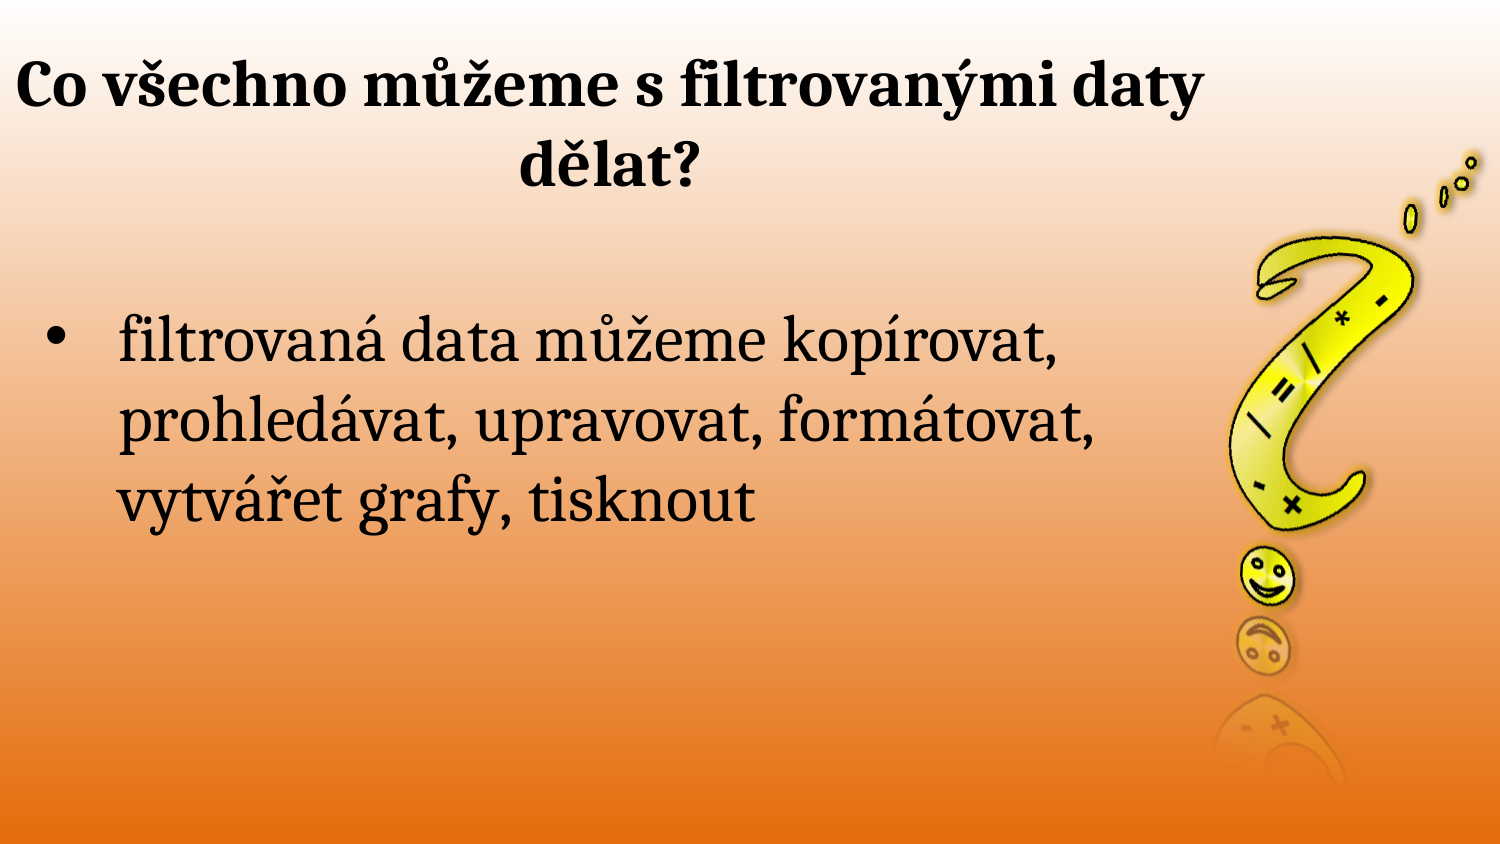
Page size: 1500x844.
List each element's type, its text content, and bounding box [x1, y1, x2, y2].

text_box Co všechno můžeme s filtrovanými daty dělat? [0, 31, 1223, 208]
list filtrovaná data můžeme kopírovat, prohledávat, upravovat, formátovat, vytvářet grafy, tisknout [0, 287, 1351, 844]
picture [1184, 121, 1500, 844]
